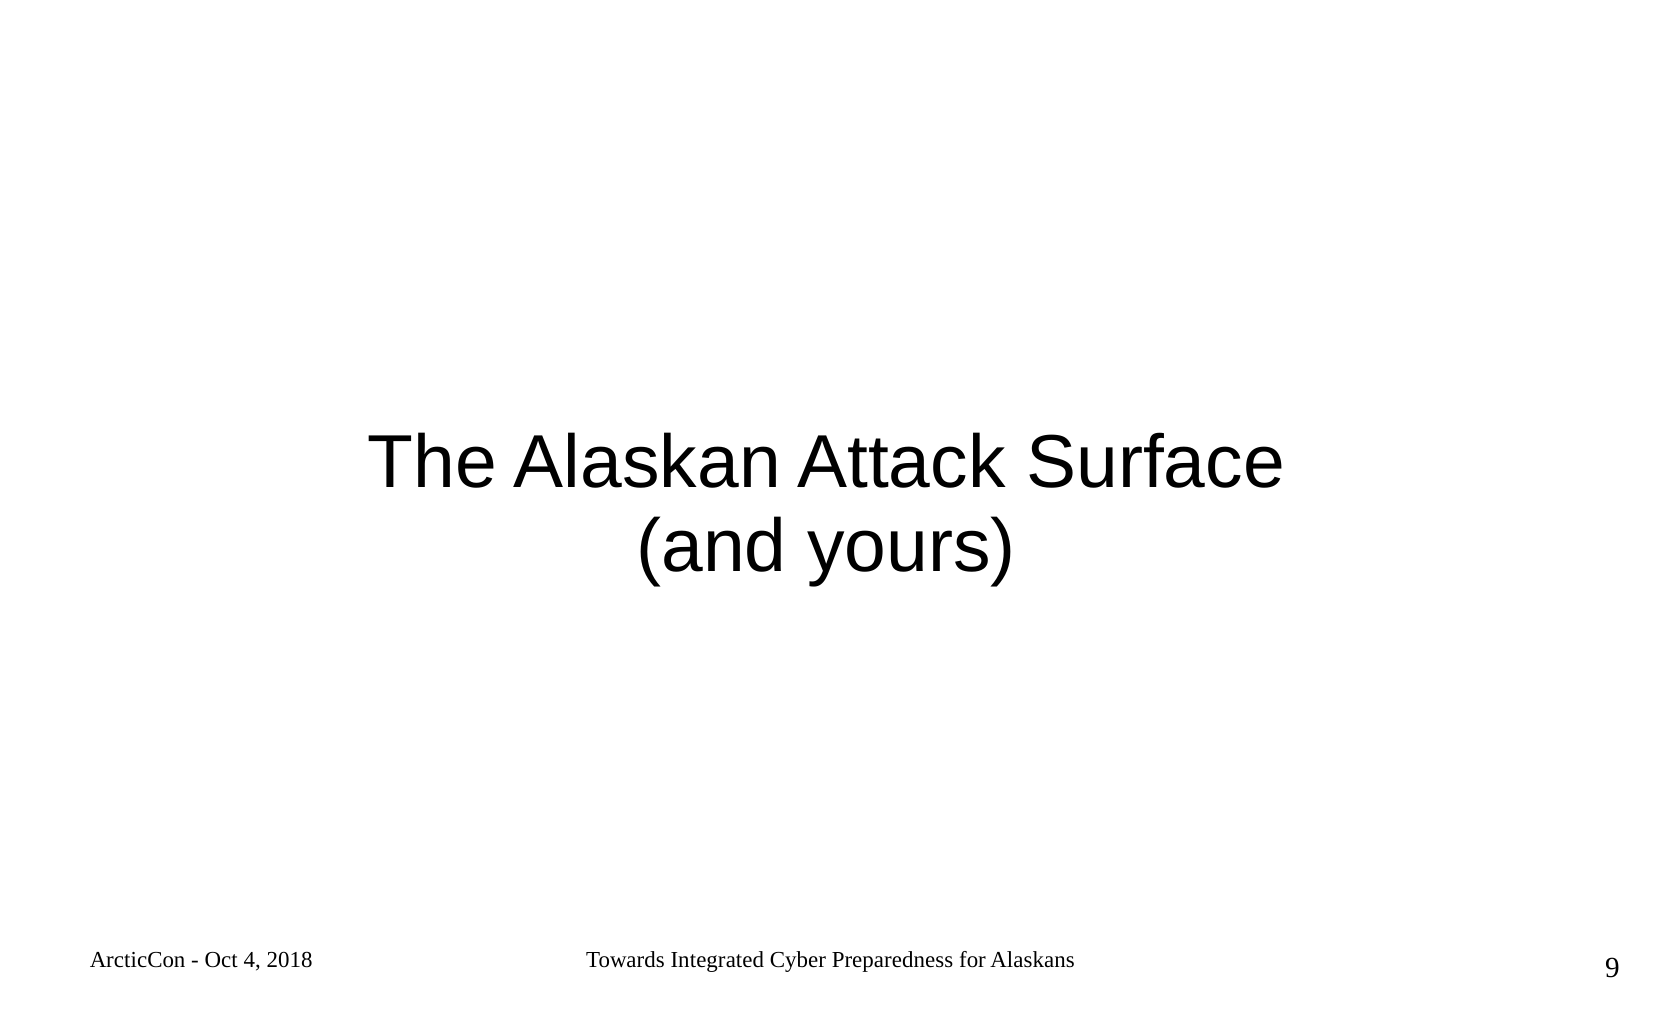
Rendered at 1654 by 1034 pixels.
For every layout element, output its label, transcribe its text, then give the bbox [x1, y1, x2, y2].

text_box <number> [1560, 951, 1621, 1023]
subtitle The Alaskan Attack Surface (and yours) [82, 26, 1571, 980]
